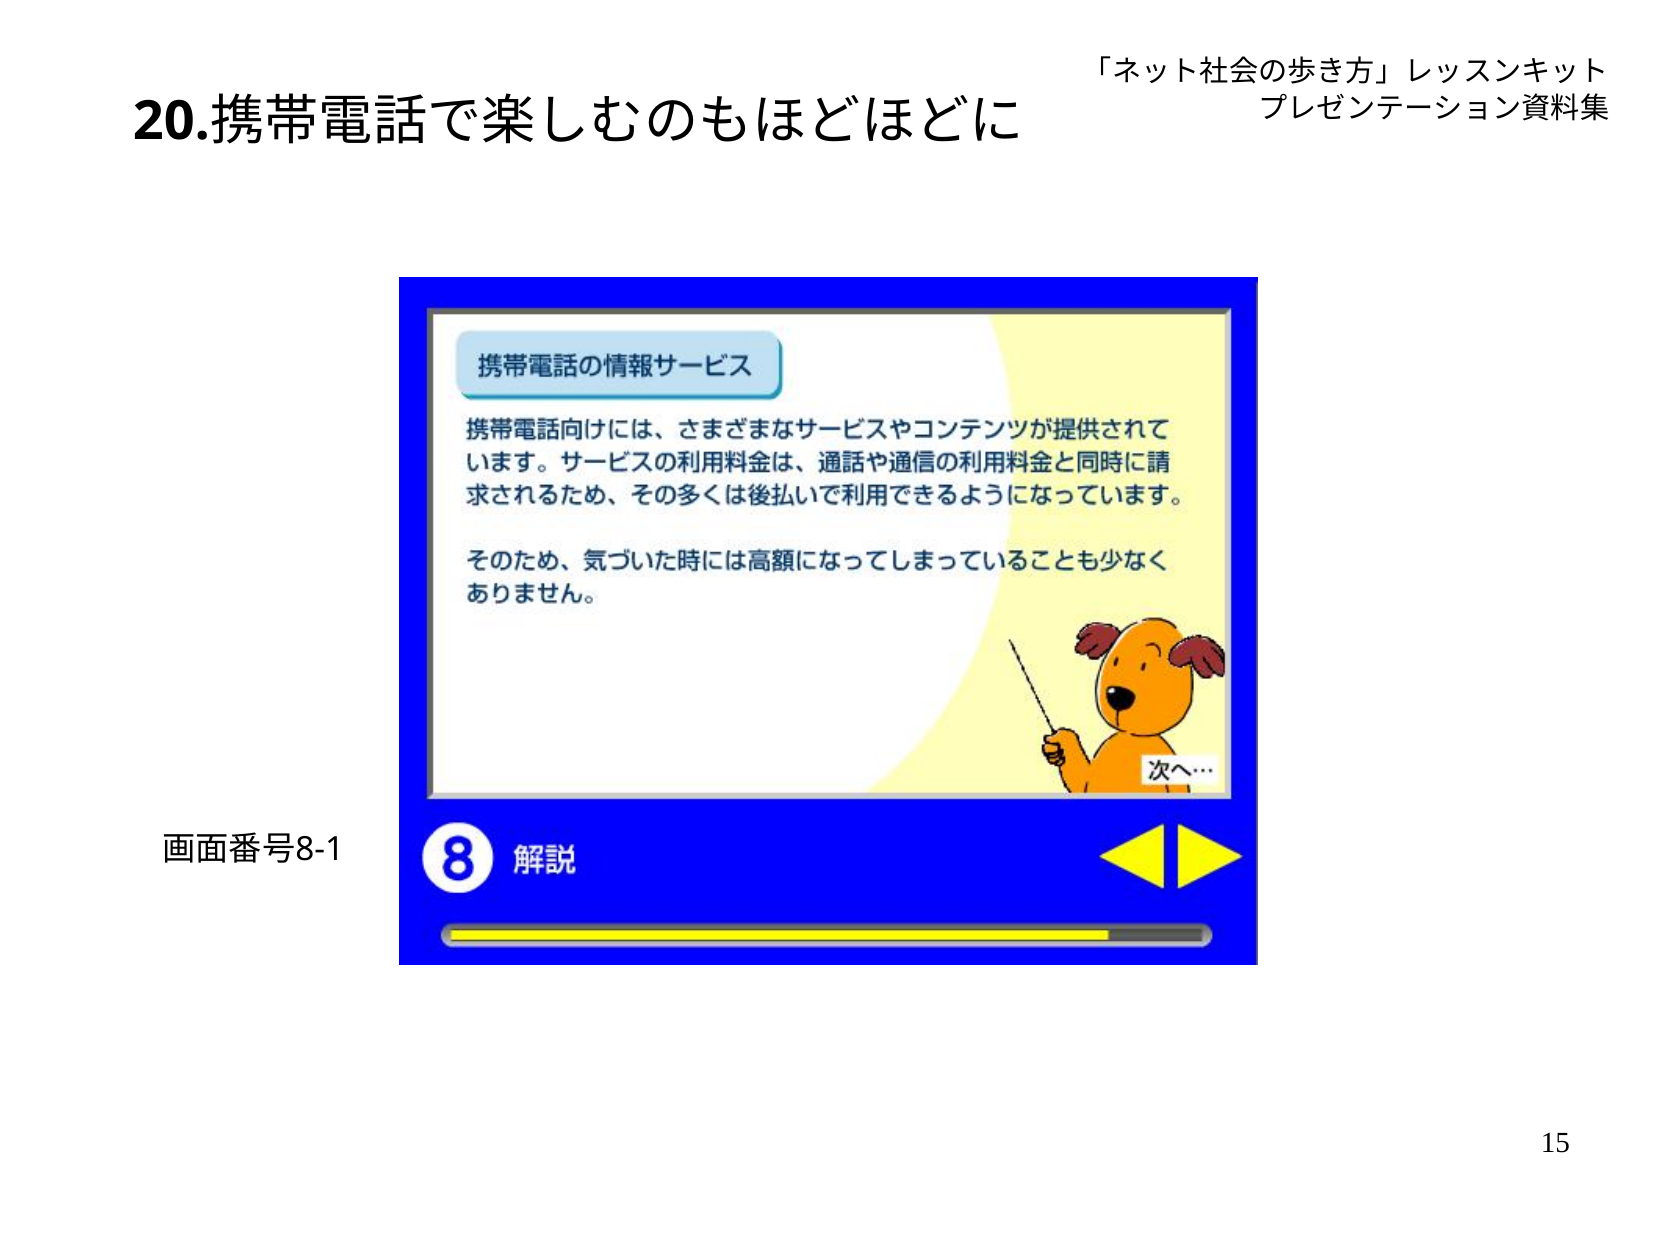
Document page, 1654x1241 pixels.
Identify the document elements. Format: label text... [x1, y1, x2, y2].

text_box 「ネット社会の歩き方」レッスンキット プレゼンテーション資料集 [1062, 44, 1625, 134]
picture [399, 277, 1258, 965]
text_box 20.携帯電話で楽しむのもほどほどに [118, 88, 1093, 158]
text_box 画面番号8-1 [147, 826, 384, 875]
